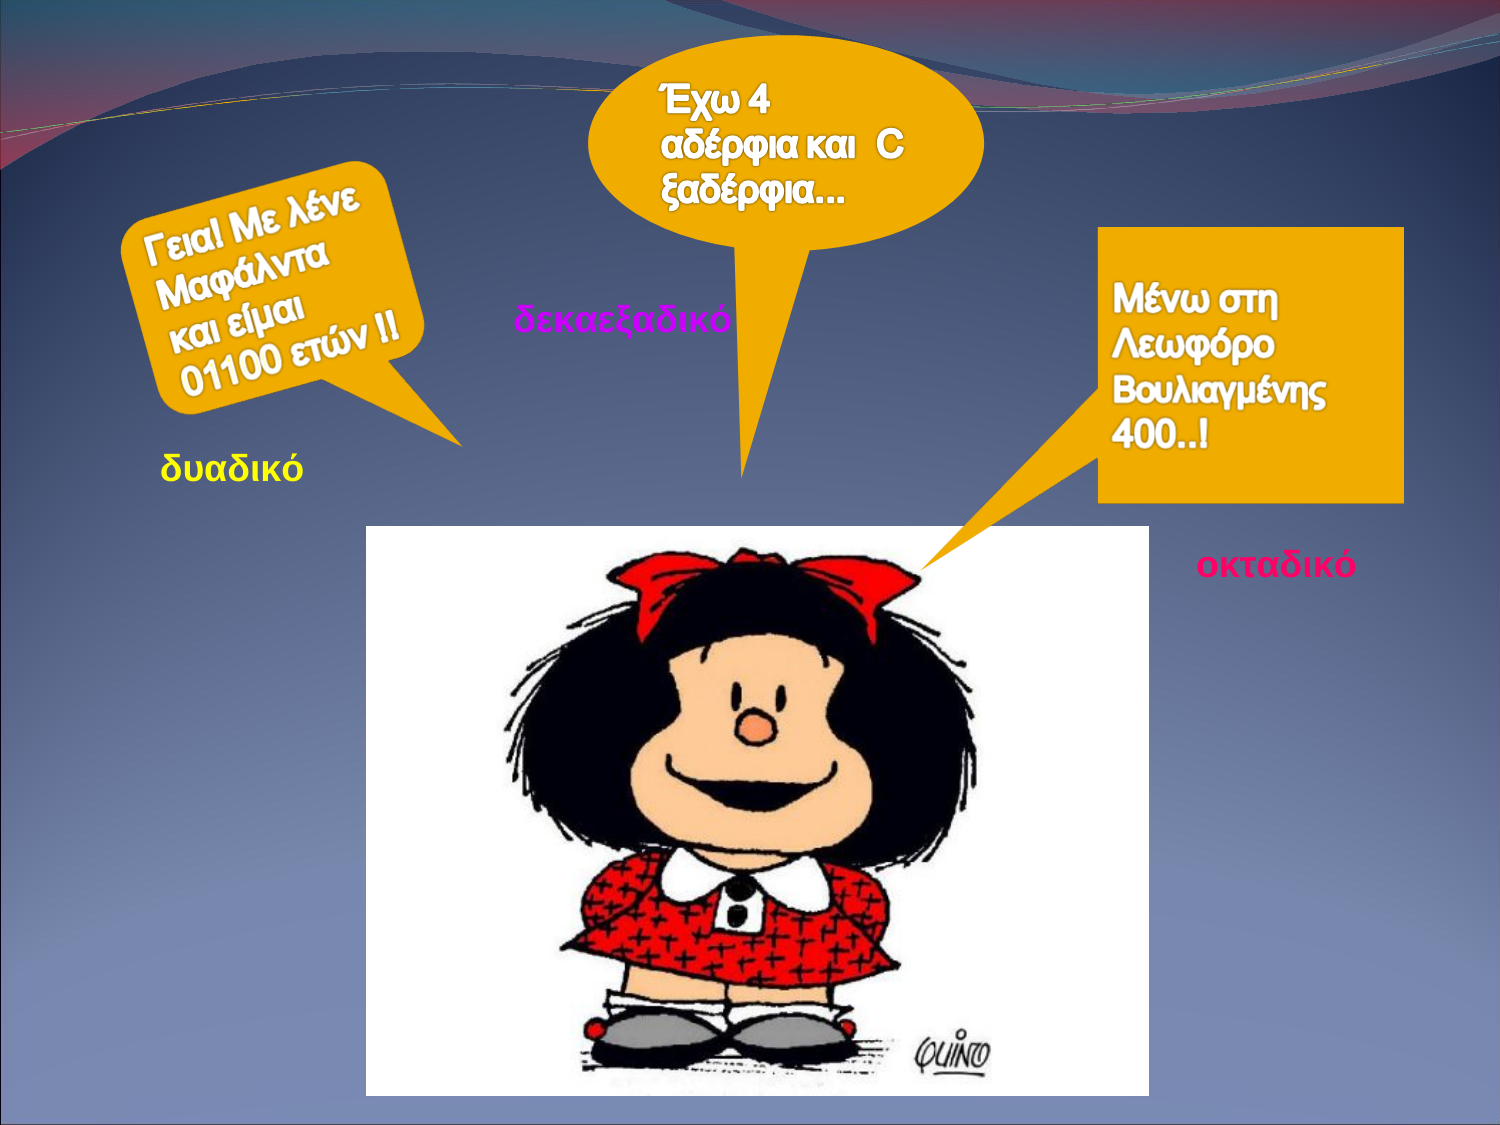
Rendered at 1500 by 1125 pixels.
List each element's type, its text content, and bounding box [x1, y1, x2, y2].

text_box δεκαεξαδικό [498, 286, 748, 348]
text_box οκταδικό [1181, 532, 1372, 593]
text_box δυαδικό [144, 436, 320, 498]
picture [0, 0, 1500, 1125]
